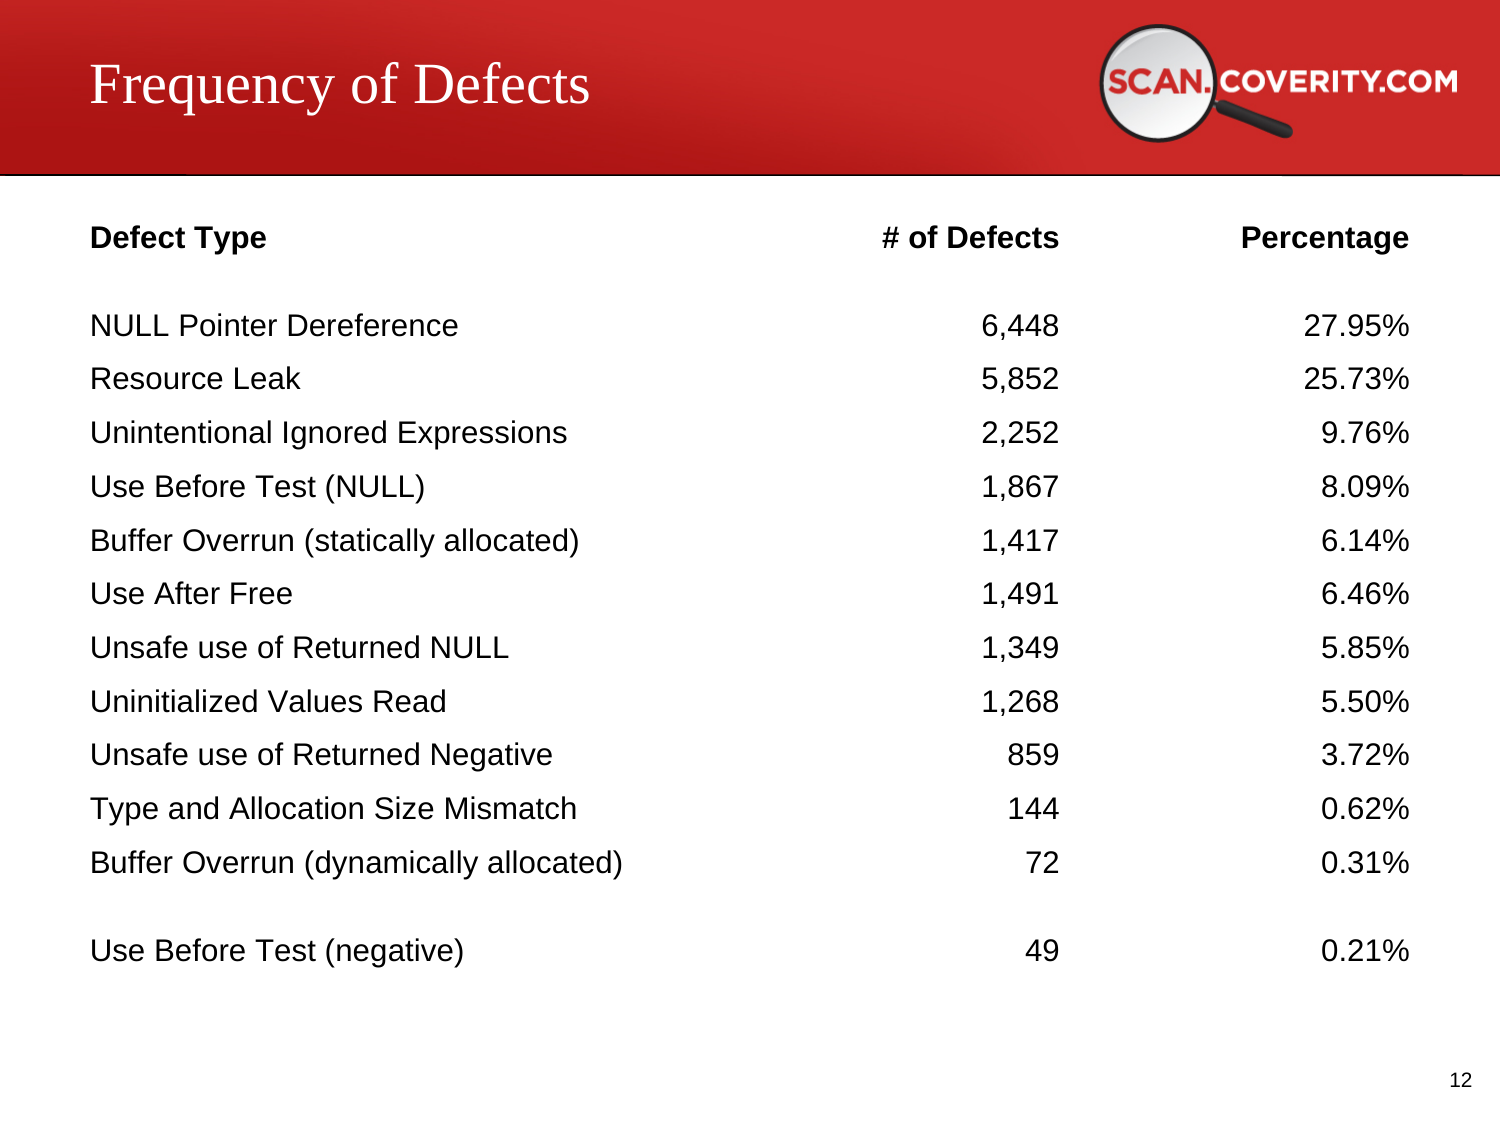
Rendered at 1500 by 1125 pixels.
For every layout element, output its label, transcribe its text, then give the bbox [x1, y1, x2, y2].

text_box 25.73% [1075, 355, 1425, 408]
text_box 1 [1137, 1062, 1488, 1103]
text_box Unintentional Ignored Expressions [75, 408, 765, 462]
text_box Use After Free [75, 570, 765, 623]
text_box 49 [765, 926, 1075, 980]
text_box 6.14% [1075, 516, 1425, 570]
text_box Buffer Overrun (dynamically allocated)‏ [75, 838, 765, 926]
text_box 27.95% [1075, 301, 1425, 355]
picture [0, 0, 1500, 174]
text_box 1,867 [765, 462, 1075, 516]
text_box Use Before Test (NULL)‏ [75, 462, 765, 516]
text_box 5.50% [1075, 677, 1425, 731]
text_box 6.46% [1075, 570, 1425, 623]
text_box Use Before Test (negative)‏ [75, 926, 765, 980]
text_box 1,417 [765, 516, 1075, 570]
text_box 859 [765, 731, 1075, 785]
title Frequency of Defects [74, 24, 1100, 143]
text_box 8.09% [1075, 462, 1425, 516]
text_box 6,448 [765, 301, 1075, 355]
text_box Type and Allocation Size Mismatch [75, 785, 765, 838]
text_box 1,491 [765, 570, 1075, 623]
text_box Unsafe use of Returned NULL [75, 623, 765, 677]
text_box Uninitialized Values Read [75, 677, 765, 731]
text_box Defect Type [75, 212, 765, 301]
text_box 1,268 [765, 677, 1075, 731]
text_box 9.76% [1075, 408, 1425, 462]
text_box Resource Leak [75, 355, 765, 408]
text_box 1,349 [765, 623, 1075, 677]
text_box 3.72% [1075, 731, 1425, 785]
text_box Buffer Overrun (statically allocated)‏ [75, 516, 765, 570]
text_box 72 [765, 838, 1075, 926]
text_box 0.21% [1075, 926, 1425, 980]
text_box Percentage [1075, 212, 1425, 301]
text_box 2,252 [765, 408, 1075, 462]
text_box 0.62% [1075, 785, 1425, 838]
text_box NULL Pointer Dereference [75, 301, 765, 355]
text_box Unsafe use of Returned Negative [75, 731, 765, 785]
text_box 144 [765, 785, 1075, 838]
text_box # of Defects [765, 212, 1075, 301]
text_box 5.85% [1075, 623, 1425, 677]
text_box 5,852 [765, 355, 1075, 408]
text_box 0.31% [1075, 838, 1425, 926]
